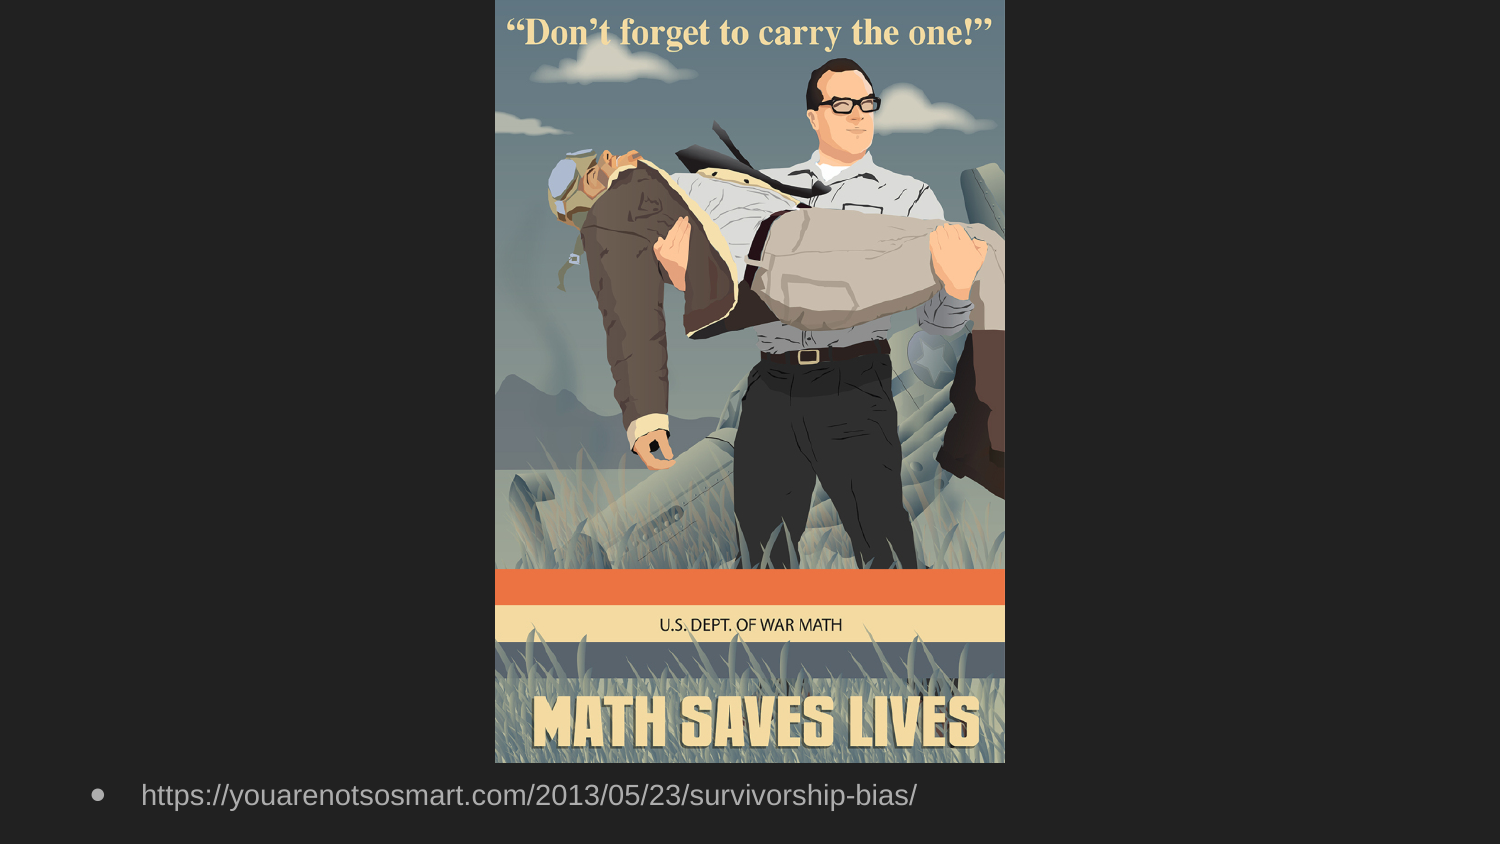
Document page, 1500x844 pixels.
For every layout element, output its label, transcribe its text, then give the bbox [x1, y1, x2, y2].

picture [495, 0, 1005, 743]
list https://youarenotsosmart.com/2013/05/23/survivorship-bias/ [51, 743, 1036, 844]
